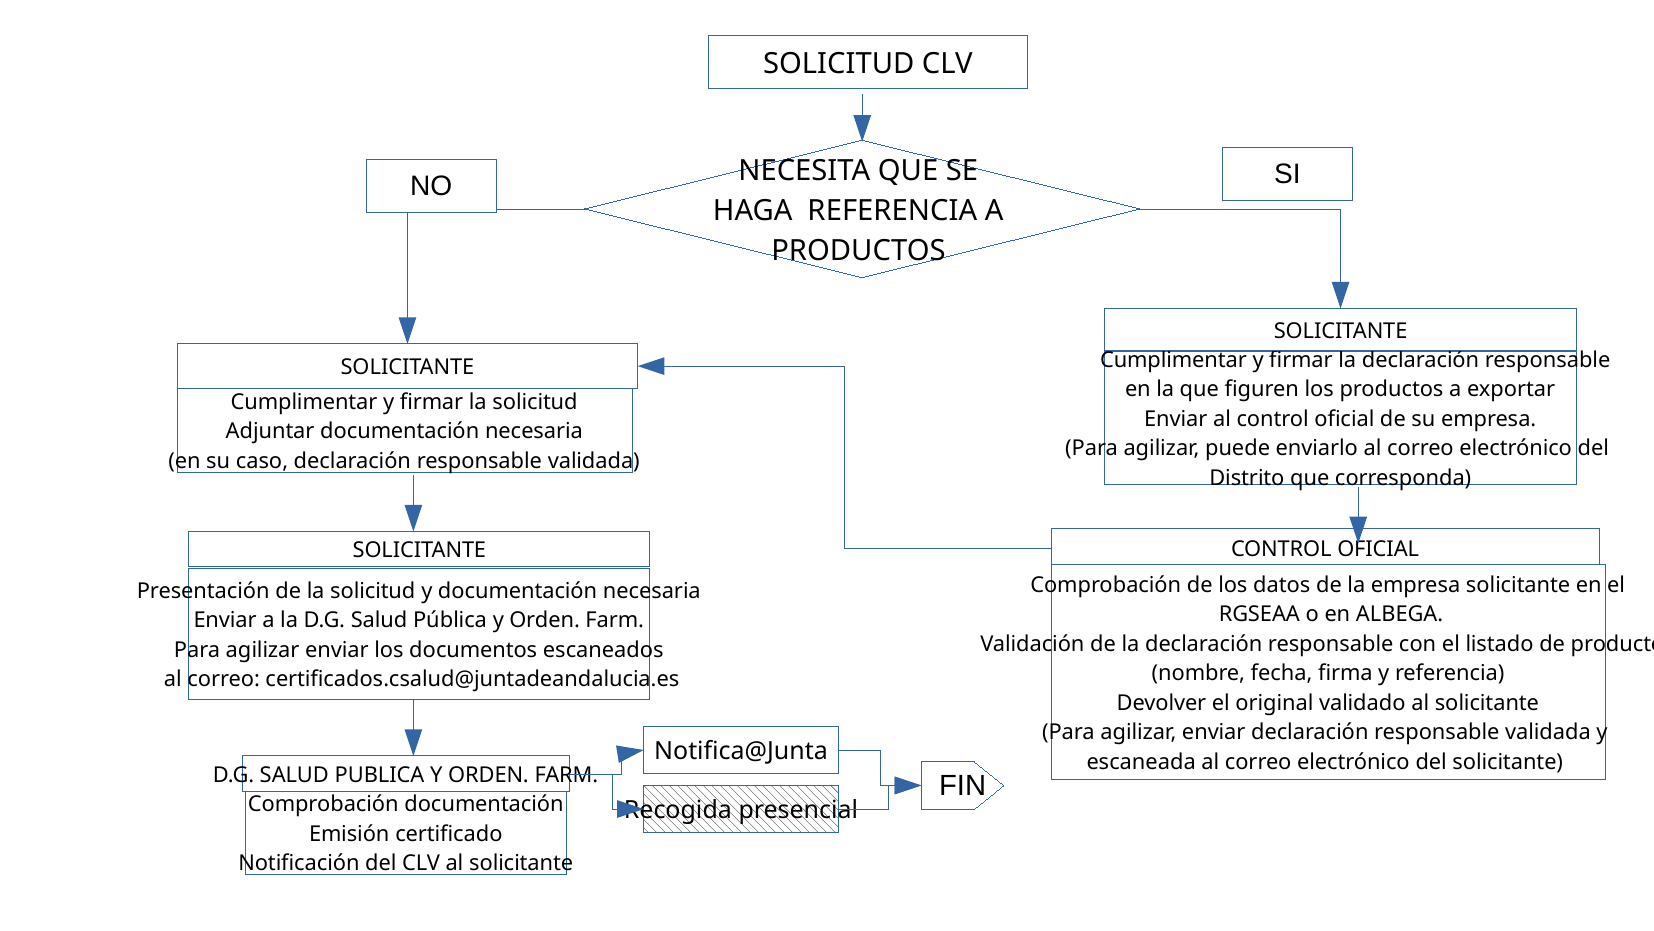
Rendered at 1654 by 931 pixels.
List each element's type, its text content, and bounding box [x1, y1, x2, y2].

text_box Comprobación documentación Emisión certificado Notificación del CLV al solicitante [245, 791, 567, 875]
text_box Presentación de la solicitud y documentación necesaria Enviar a la D.G. Salud Pública y Orden. Farm. Para agilizar enviar los documentos escaneados al correo: certificados.csalud@juntadeandalucia.es [188, 568, 650, 700]
text_box SOLICITANTE [188, 531, 650, 567]
text_box Comprobación de los datos de la empresa solicitante en el RGSEAA o en ALBEGA. Validación de la declaración responsable con el listado de productos (nombre, fecha, firma y referencia) Devolver el original validado al solicitante (Para agilizar, enviar declaración responsable validada y escaneada al correo electrónico del solicitante) [1051, 564, 1606, 780]
text_box SOLICITANTE [177, 343, 638, 389]
text_box Notifica@Junta [643, 726, 839, 774]
text_box D.G. SALUD PUBLICA Y ORDEN. FARM. [242, 755, 570, 792]
text_box SI [1222, 147, 1353, 201]
text_box Cumplimentar y firmar la declaración responsable en la que figuren los productos a exportar Enviar al control oficial de su empresa. (Para agilizar, puede enviarlo al correo electrónico del Distrito que corresponda) [1104, 351, 1577, 485]
text_box NECESITA QUE SE HAGA REFERENCIA A PRODUCTOS [584, 140, 1140, 278]
text_box Cumplimentar y firmar la solicitud Adjuntar documentación necesaria (en su caso, declaración responsable validada) [177, 388, 633, 473]
text_box FIN [921, 761, 1004, 810]
text_box Recogida presencial [643, 785, 839, 833]
text_box SOLICITUD CLV [708, 35, 1028, 89]
text_box SOLICITANTE [1104, 308, 1577, 351]
text_box NO [366, 159, 497, 213]
text_box CONTROL OFICIAL [1051, 528, 1600, 564]
